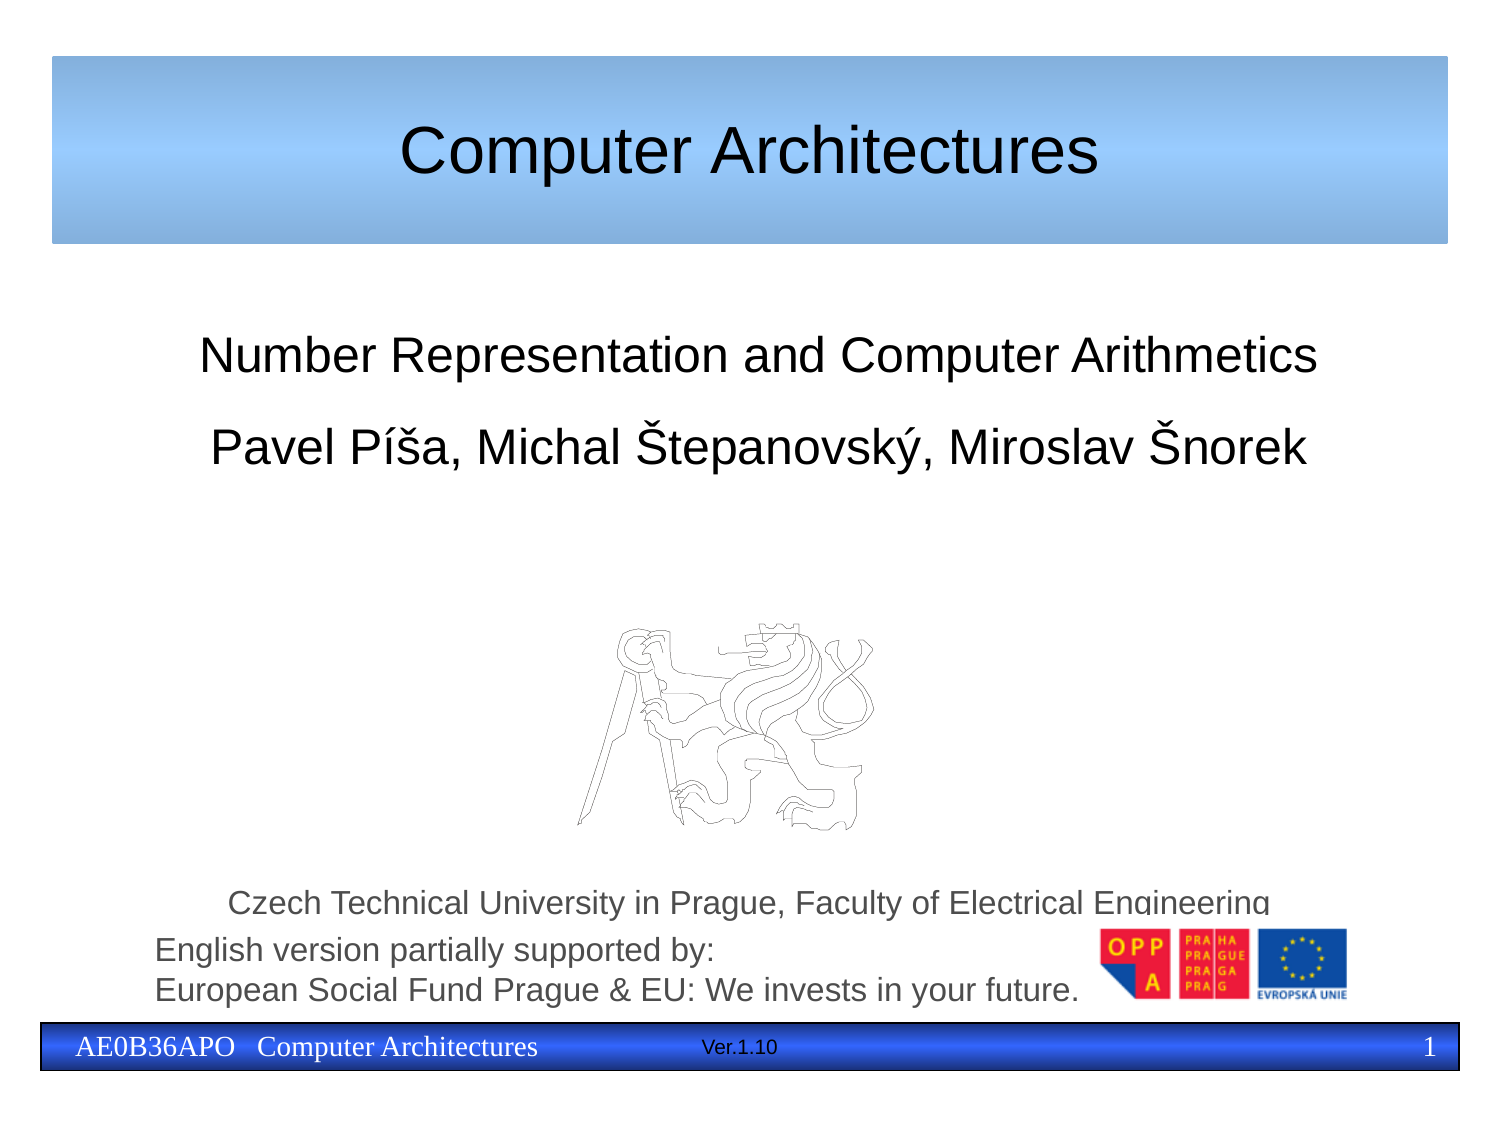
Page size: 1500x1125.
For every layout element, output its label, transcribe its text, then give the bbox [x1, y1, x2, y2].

picture [1087, 915, 1361, 1013]
text_box Number Representation and Computer Arithmetics Pavel Píša, Michal Štepanovský, Miroslav Šnorek [53, 315, 1447, 482]
text_box Czech Technical University in Prague, Faculty of Electrical Engineering [199, 873, 1301, 920]
text_box English version partially supported by: European Social Fund Prague & EU: We invests in your future. [139, 920, 1140, 1016]
chart [574, 620, 879, 837]
title Computer Architectures [52, 56, 1448, 244]
text_box Ver.1.10 [686, 1028, 805, 1065]
